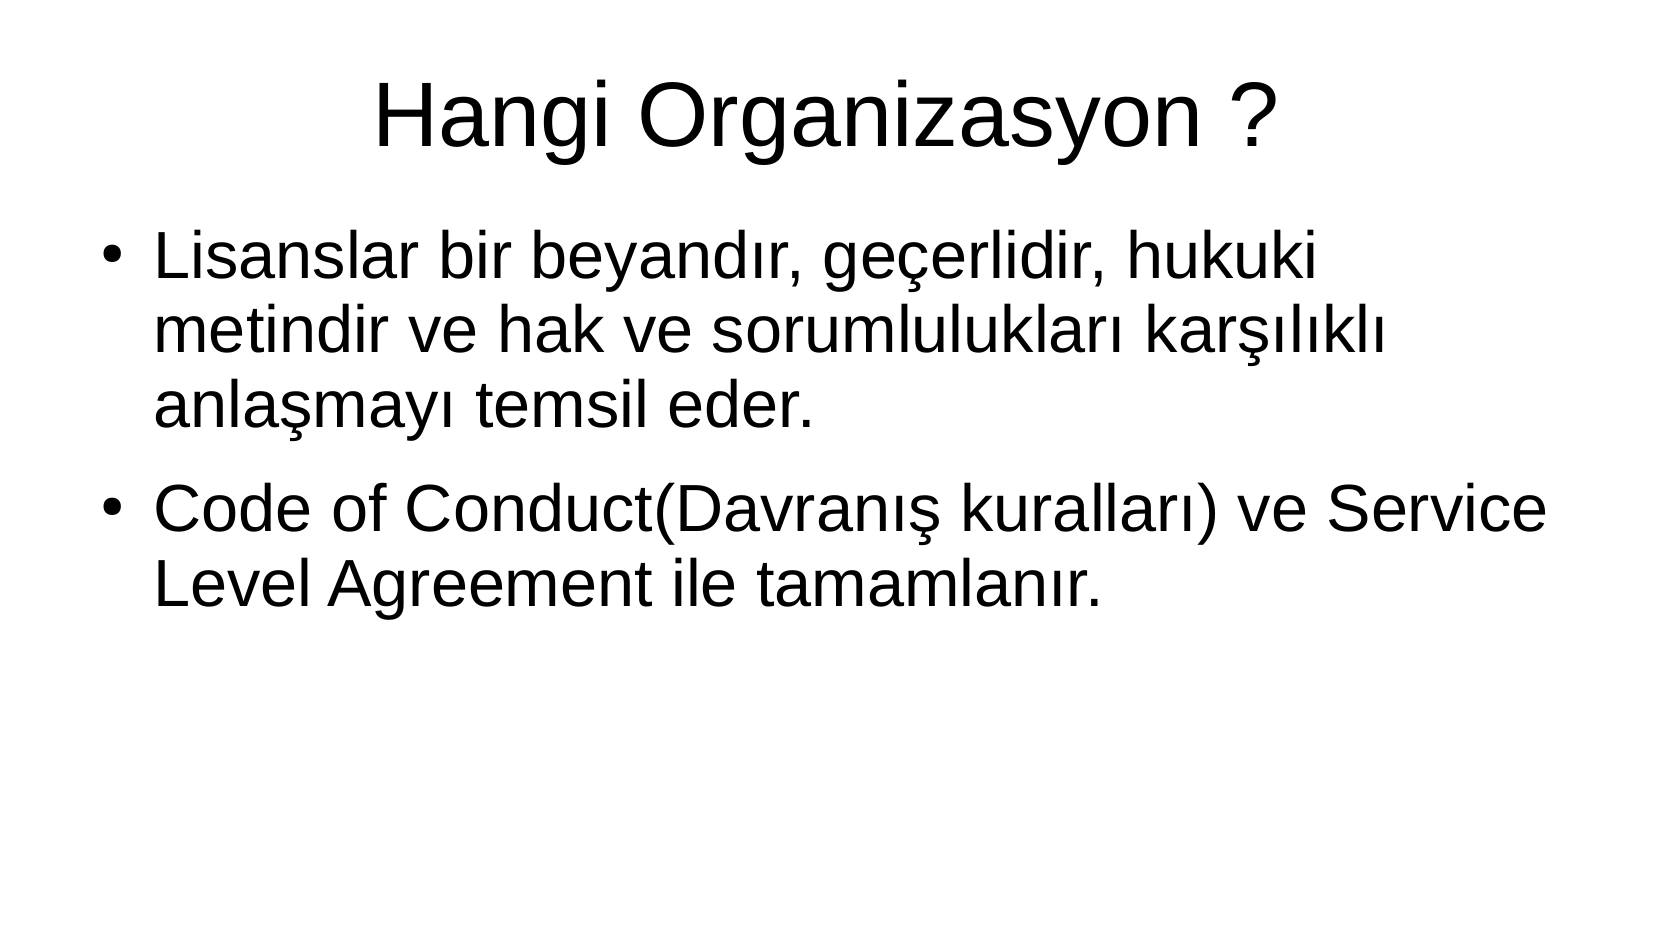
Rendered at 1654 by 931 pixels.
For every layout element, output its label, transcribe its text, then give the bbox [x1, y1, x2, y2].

list Lisanslar bir beyandır, geçerlidir, hukuki metindir ve hak ve sorumlulukları karşılıklı anlaşmayı temsil eder. Code of Conduct(Davranış kuralları) ve Service Level Agreement ile tamamlanır. [82, 217, 1571, 758]
title Hangi Organizasyon ? [82, 37, 1571, 193]
